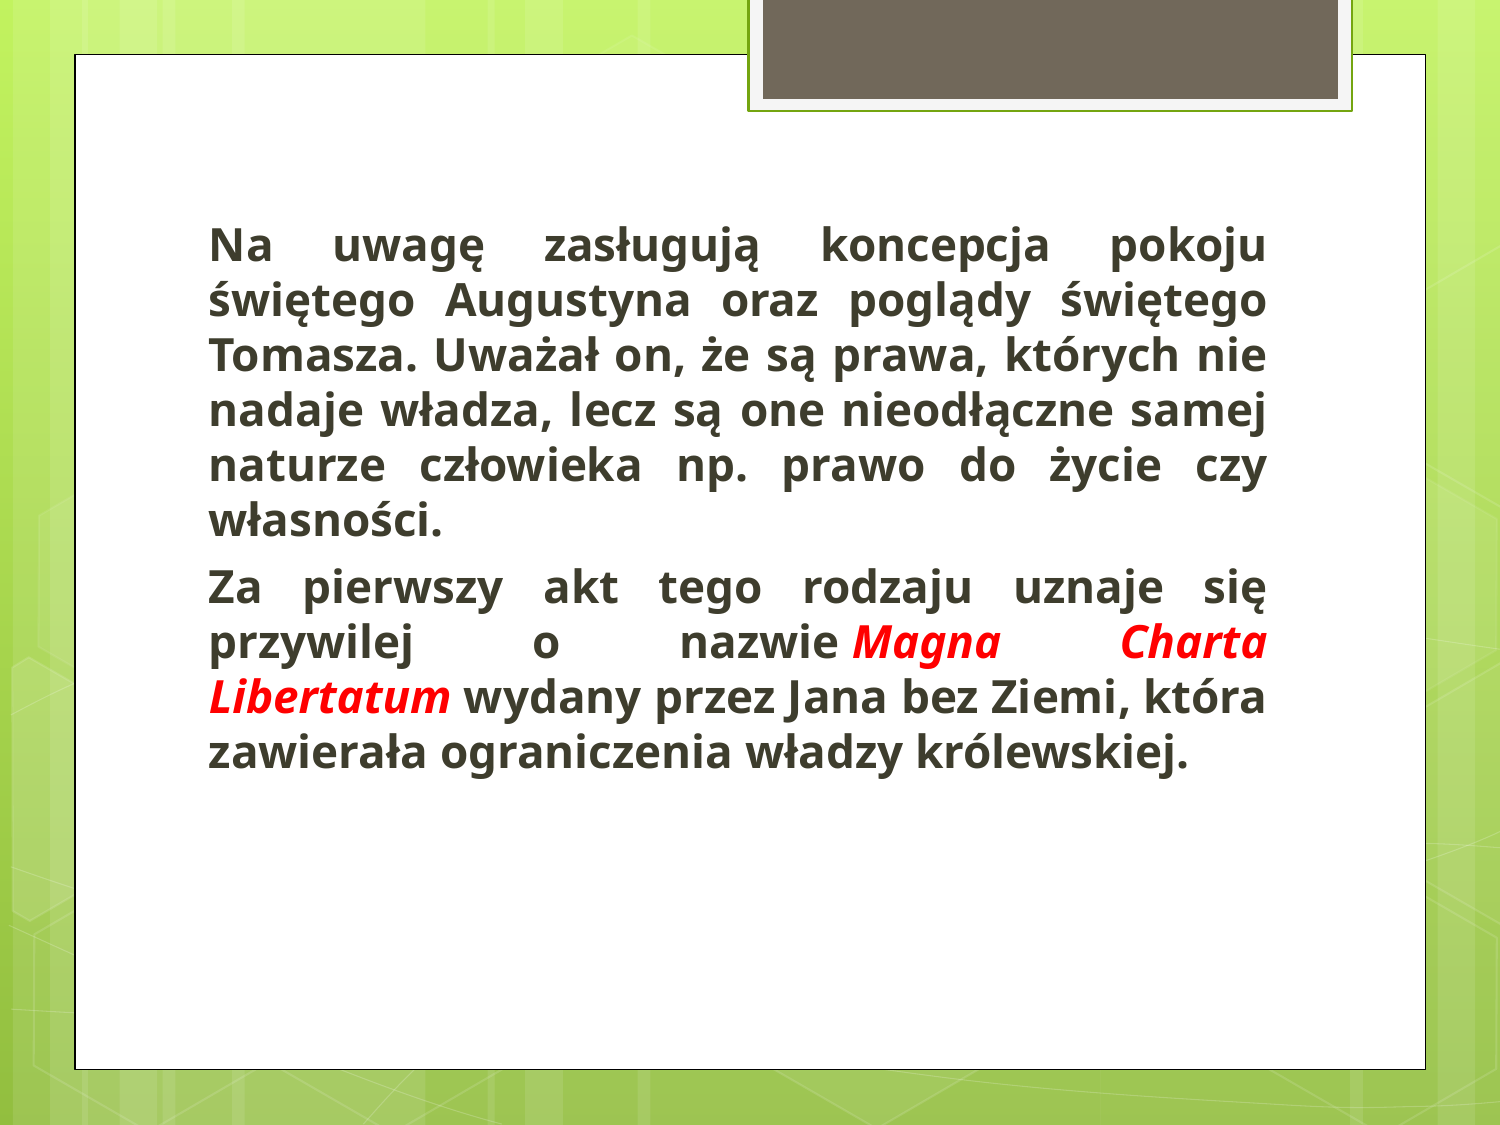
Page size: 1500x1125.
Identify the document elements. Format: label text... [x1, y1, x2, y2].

list Na uwagę zasługują koncepcja pokoju świętego Augustyna oraz poglądy świętego Tomasza. Uważał on, że są prawa, których nie nadaje władza, lecz są one nieodłączne samej naturze człowieka np. prawo do życie czy własności. Za pierwszy akt tego rodzaju uznaje się przywilej o nazwie Magna Charta Libertatum wydany przez Jana bez Ziemi, która zawierała ograniczenia władzy królewskiej. [171, 208, 1283, 957]
